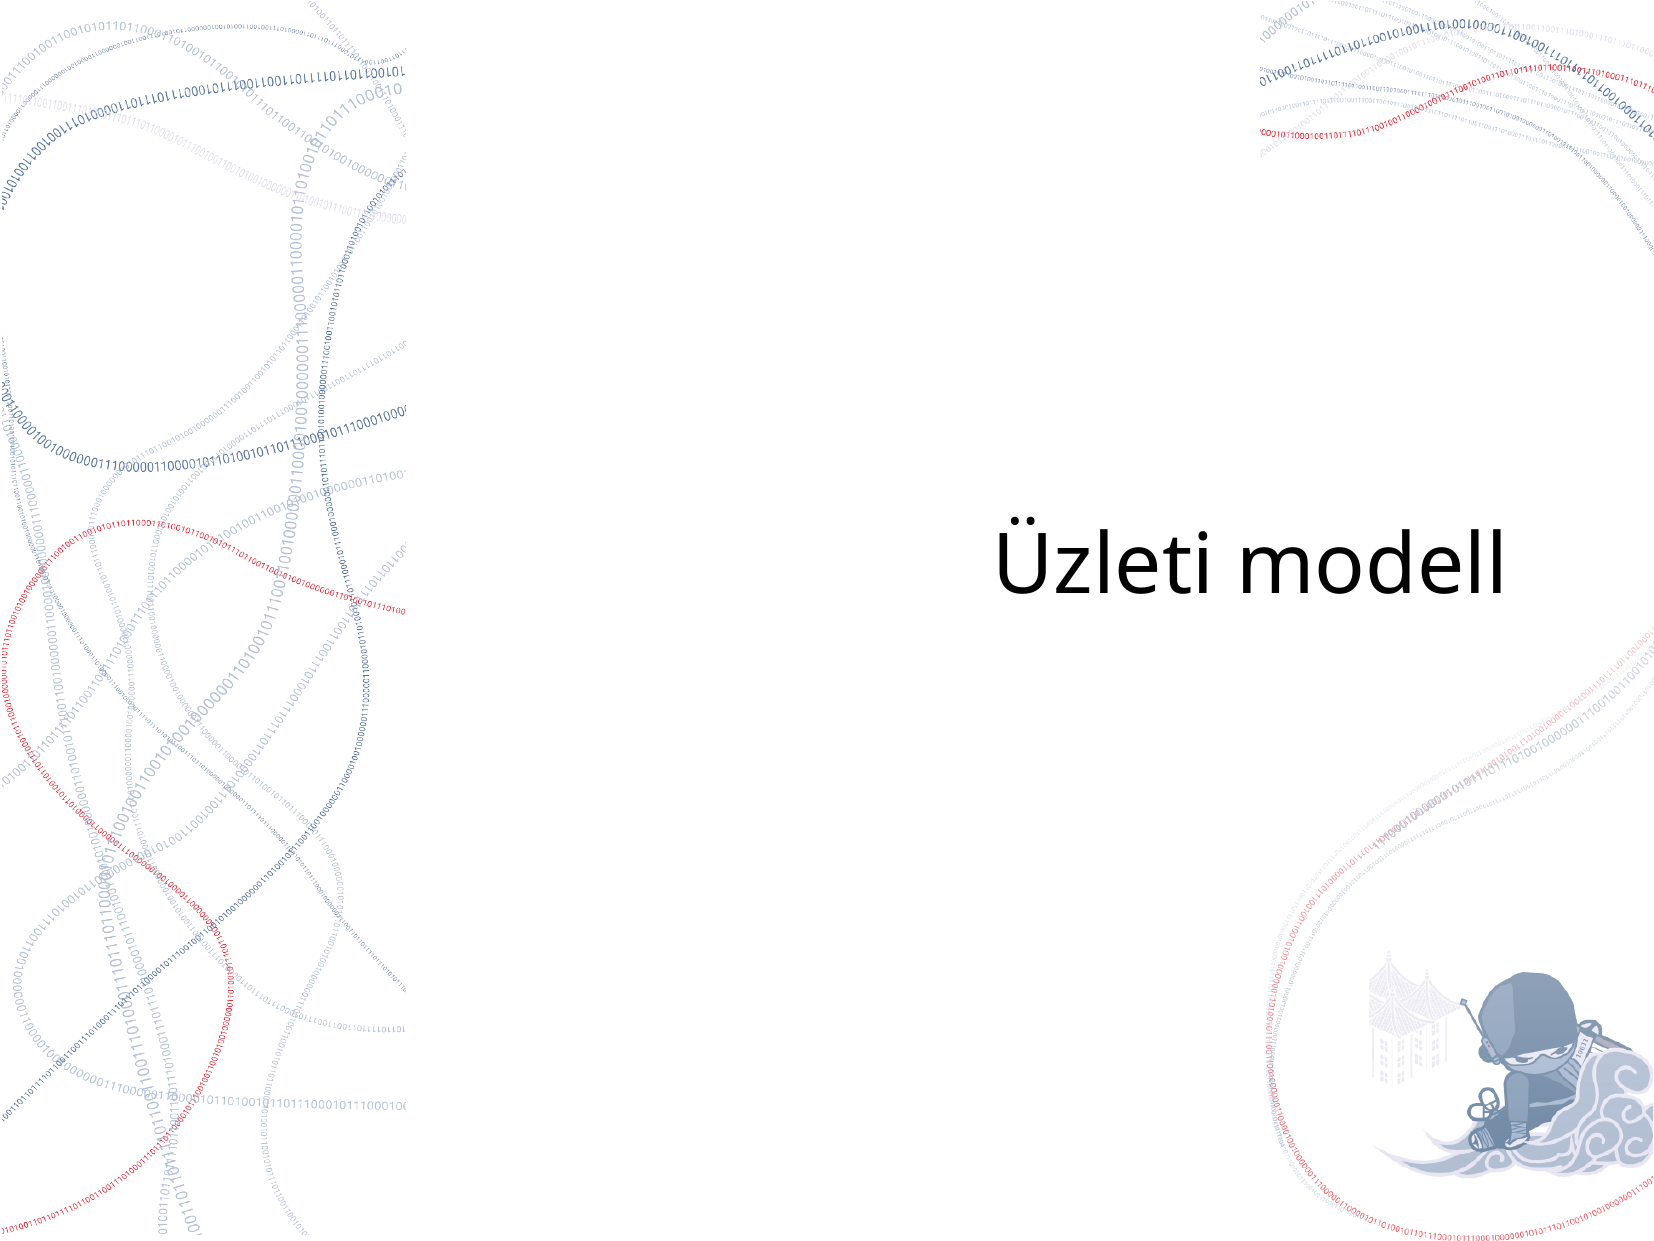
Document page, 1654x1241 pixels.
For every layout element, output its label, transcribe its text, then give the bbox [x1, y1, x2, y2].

picture [1260, 1, 1654, 287]
picture [2, 1, 406, 1235]
title Üzleti modell [149, 496, 1509, 626]
